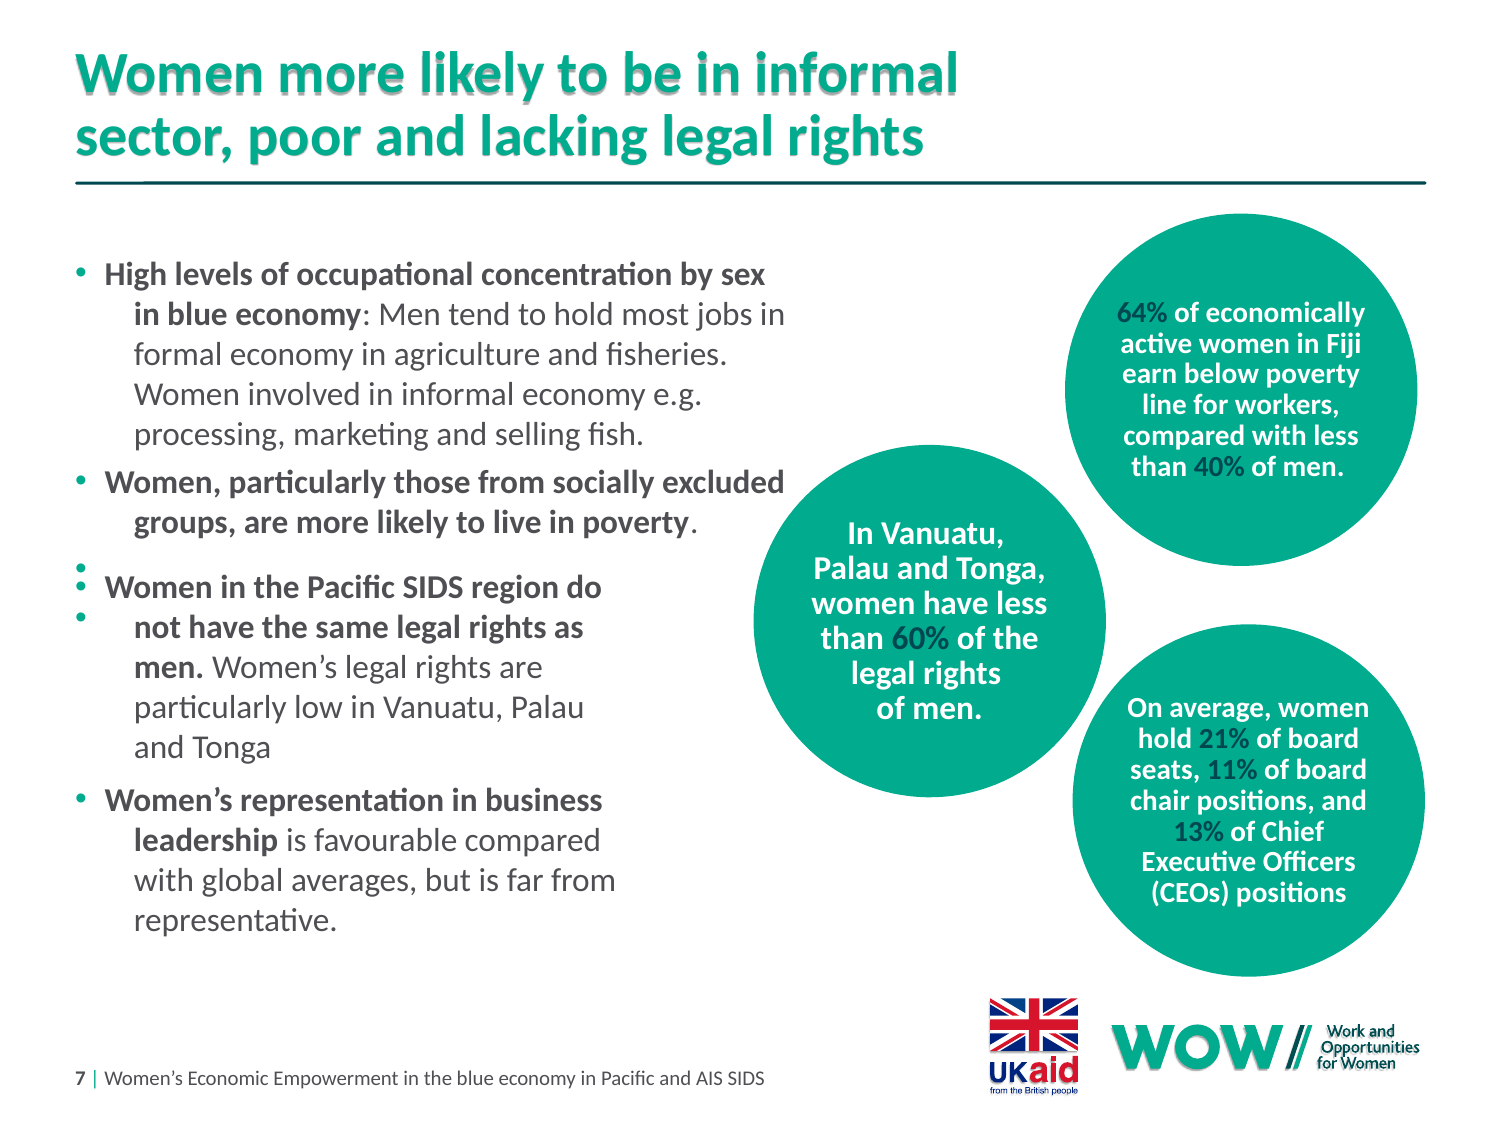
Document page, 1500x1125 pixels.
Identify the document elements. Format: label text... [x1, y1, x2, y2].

text_box High levels of occupational concentration by sex in blue economy: Men tend to hold most jobs in formal economy in agriculture and fisheries. Women involved in informal economy e.g. processing, marketing and selling fish. Women, particularly those from socially excluded groups, are more likely to live in poverty. [75, 252, 795, 526]
title Women more likely to be in informal sector, poor and lacking legal rights [75, 41, 1424, 156]
text_box Women in the Pacific SIDS region do not have the same legal rights as men. Women’s legal rights are particularly low in Vanuatu, Palau and Tonga Women’s representation in business leadership is favourable compared with global averages, but is far from representative. [75, 565, 618, 942]
text_box 64% of economically active women in Fiji earn below poverty line for workers, compared with less than 40% of men. [1065, 213, 1418, 566]
text_box On average, women hold 21% of board seats, 11% of board chair positions, and 13% of Chief Executive Officers (CEOs) positions [1072, 624, 1426, 977]
text_box 7 | Women’s Economic Empowerment in the blue economy in Pacific and AIS SIDS [75, 1032, 852, 1093]
text_box In Vanuatu, Palau and Tonga, women have less than 60% of the legal rights of men. [753, 444, 1106, 798]
